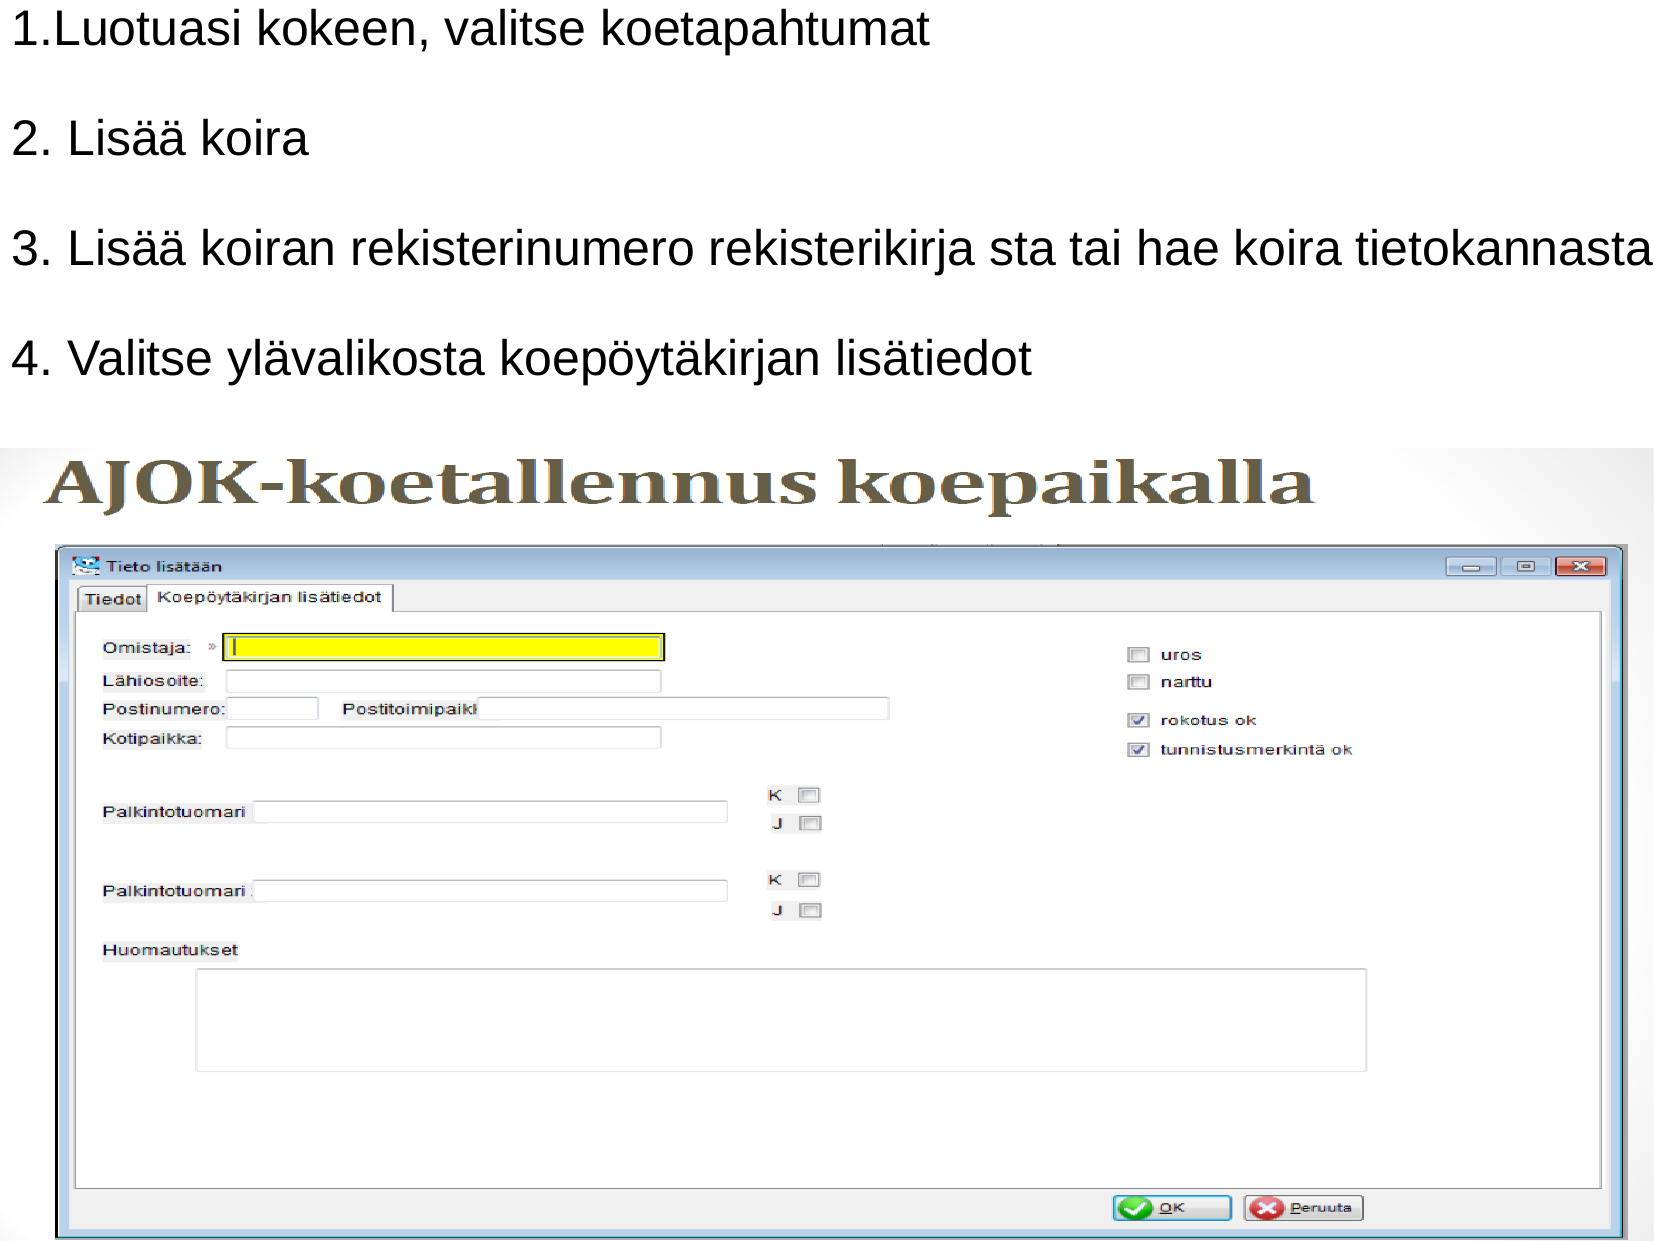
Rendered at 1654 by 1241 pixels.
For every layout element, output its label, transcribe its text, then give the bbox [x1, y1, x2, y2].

picture [0, 448, 1654, 1241]
subtitle Luotuasi kokeen, valitse koetapahtumat Lisää koira Lisää koiran rekisterinumero rekisterikirja sta tai hae koira tietokannasta Valitse ylävalikosta koepöytäkirjan lisätiedot [11, 0, 1654, 387]
